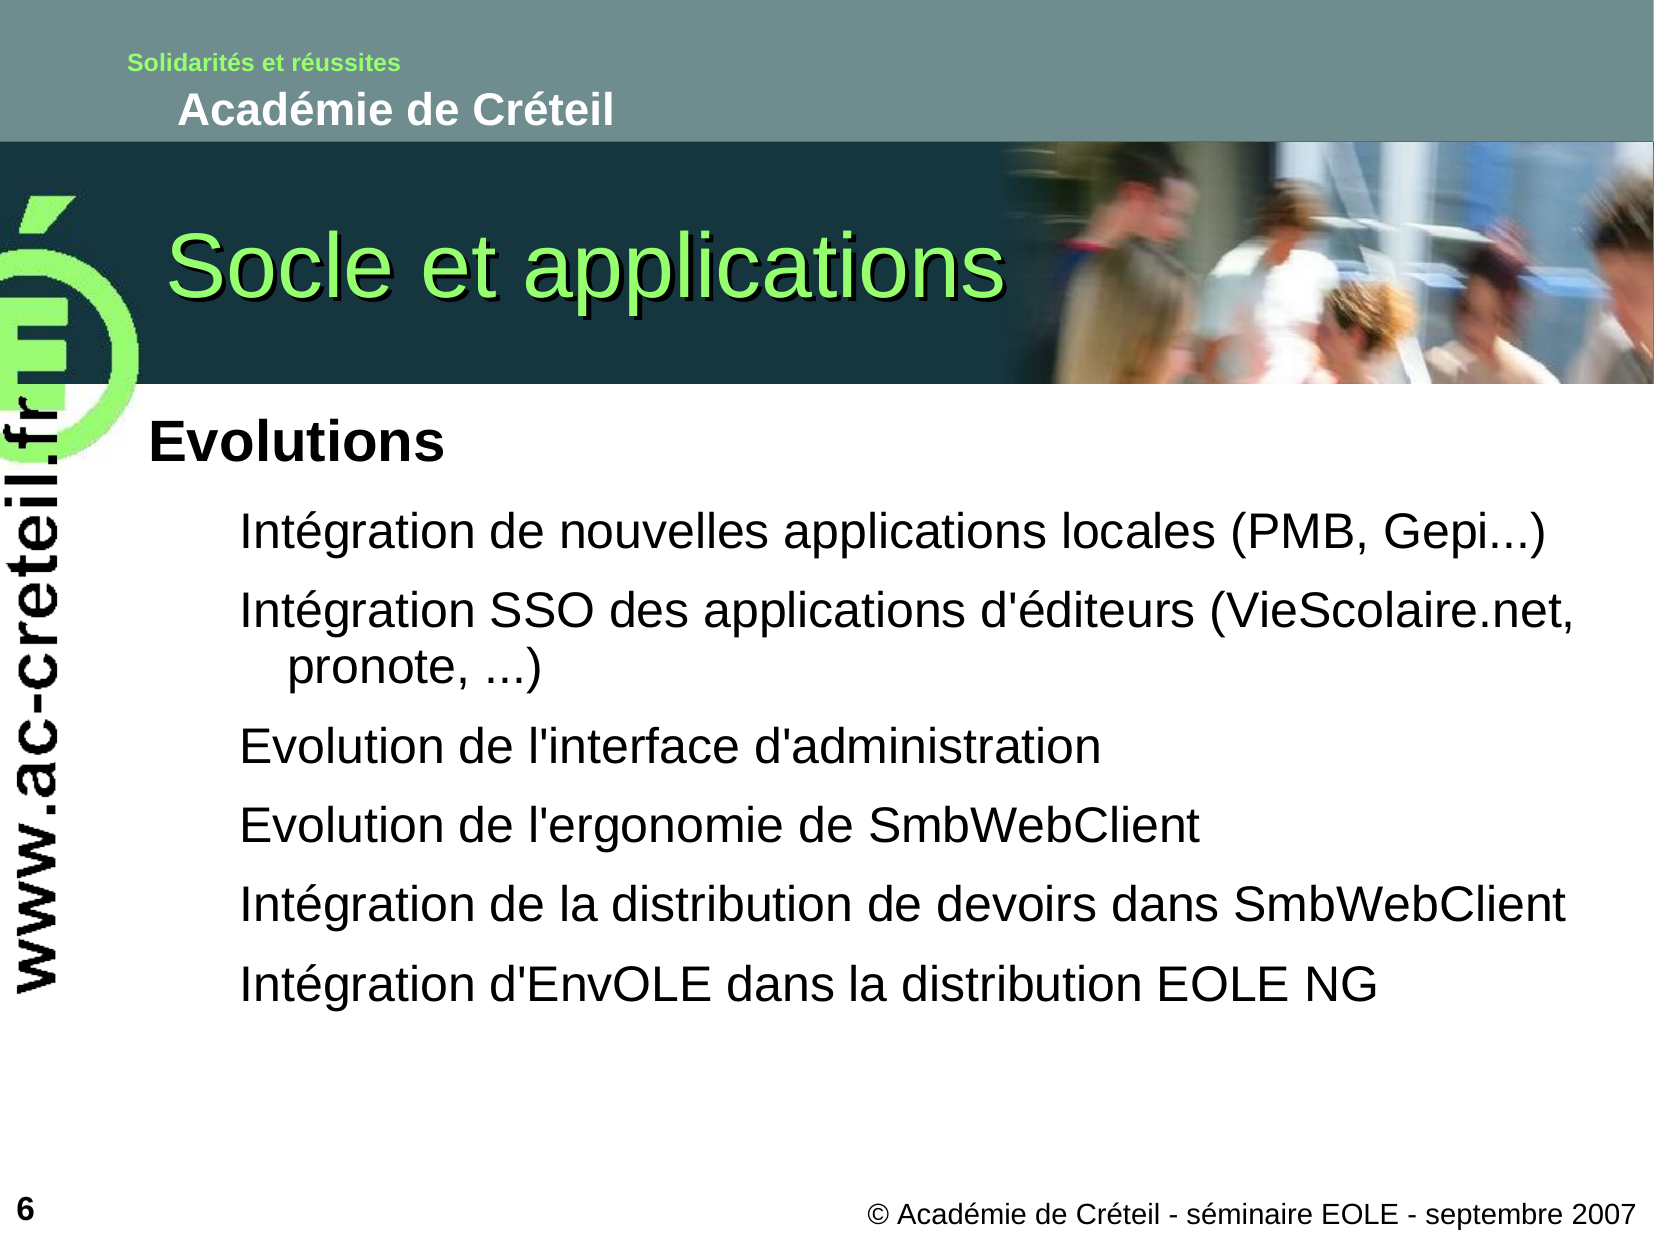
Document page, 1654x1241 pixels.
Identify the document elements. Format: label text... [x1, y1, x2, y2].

list Evolutions Intégration de nouvelles applications locales (PMB, Gepi...) Intégration SSO des applications d'éditeurs (VieScolaire.net, pronote, ...) Evolution de l'interface d'administration Evolution de l'ergonomie de SmbWebClient Intégration de la distribution de devoirs dans SmbWebClient Intégration d'EnvOLE dans la distribution EOLE NG [145, 408, 1593, 1181]
picture [1001, 142, 1653, 155]
picture [0, 190, 144, 999]
picture [1001, 377, 1653, 384]
title Socle et applications [165, 155, 1654, 377]
